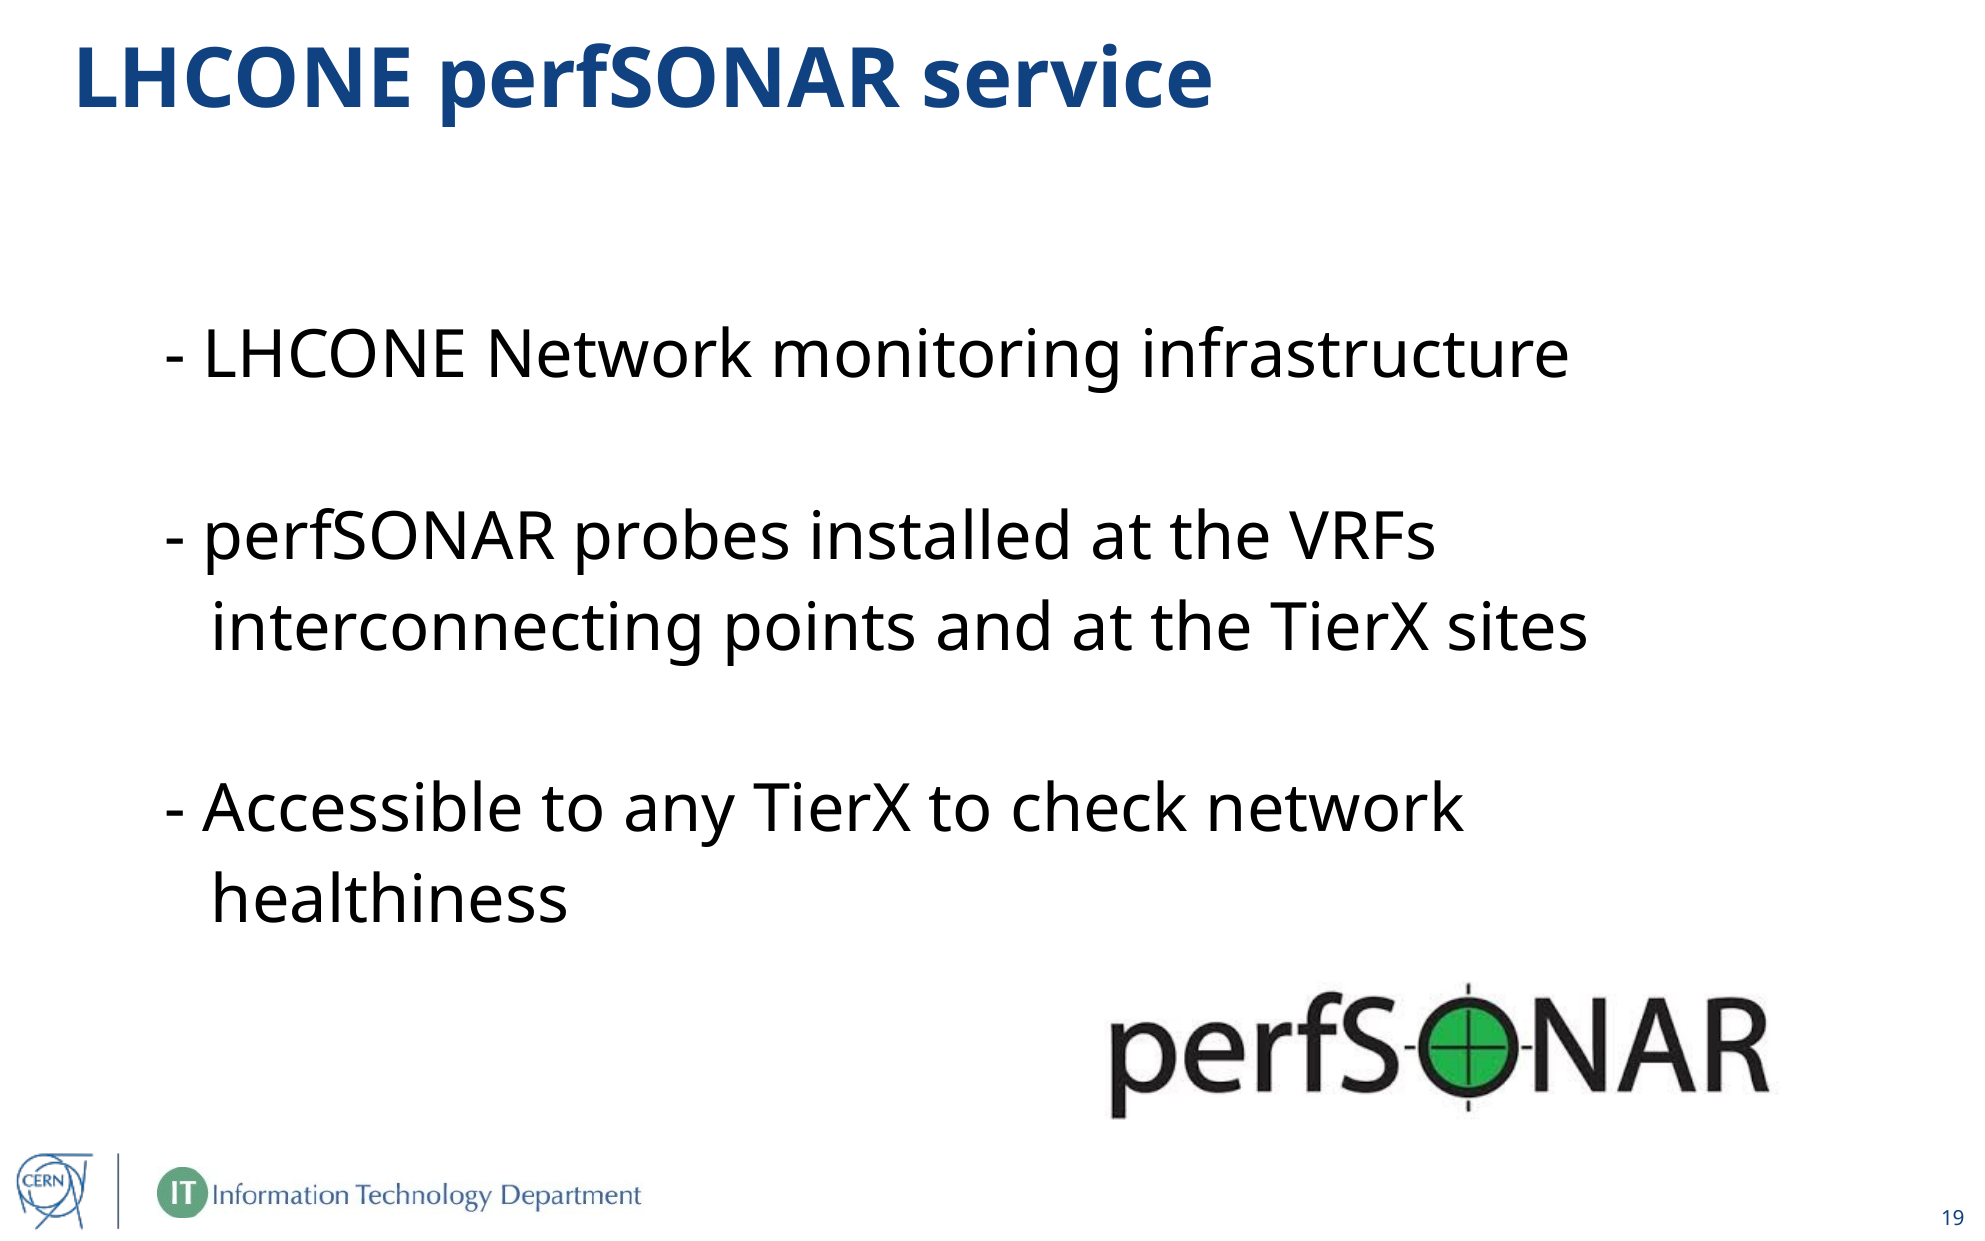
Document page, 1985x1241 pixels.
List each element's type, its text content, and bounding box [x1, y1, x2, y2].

text_box - LHCONE Network monitoring infrastructure - perfSONAR probes installed at the VRFs interconnecting points and at the TierX sites - Accessible to any TierX to check network healthiness [149, 299, 1763, 882]
picture [1080, 969, 1802, 1140]
picture [51, 1200, 64, 1215]
title LHCONE perfSONAR service [72, 0, 1834, 166]
picture [16, 1188, 64, 1236]
picture [19, 1188, 64, 1207]
picture [157, 1167, 948, 1218]
picture [38, 1207, 55, 1215]
